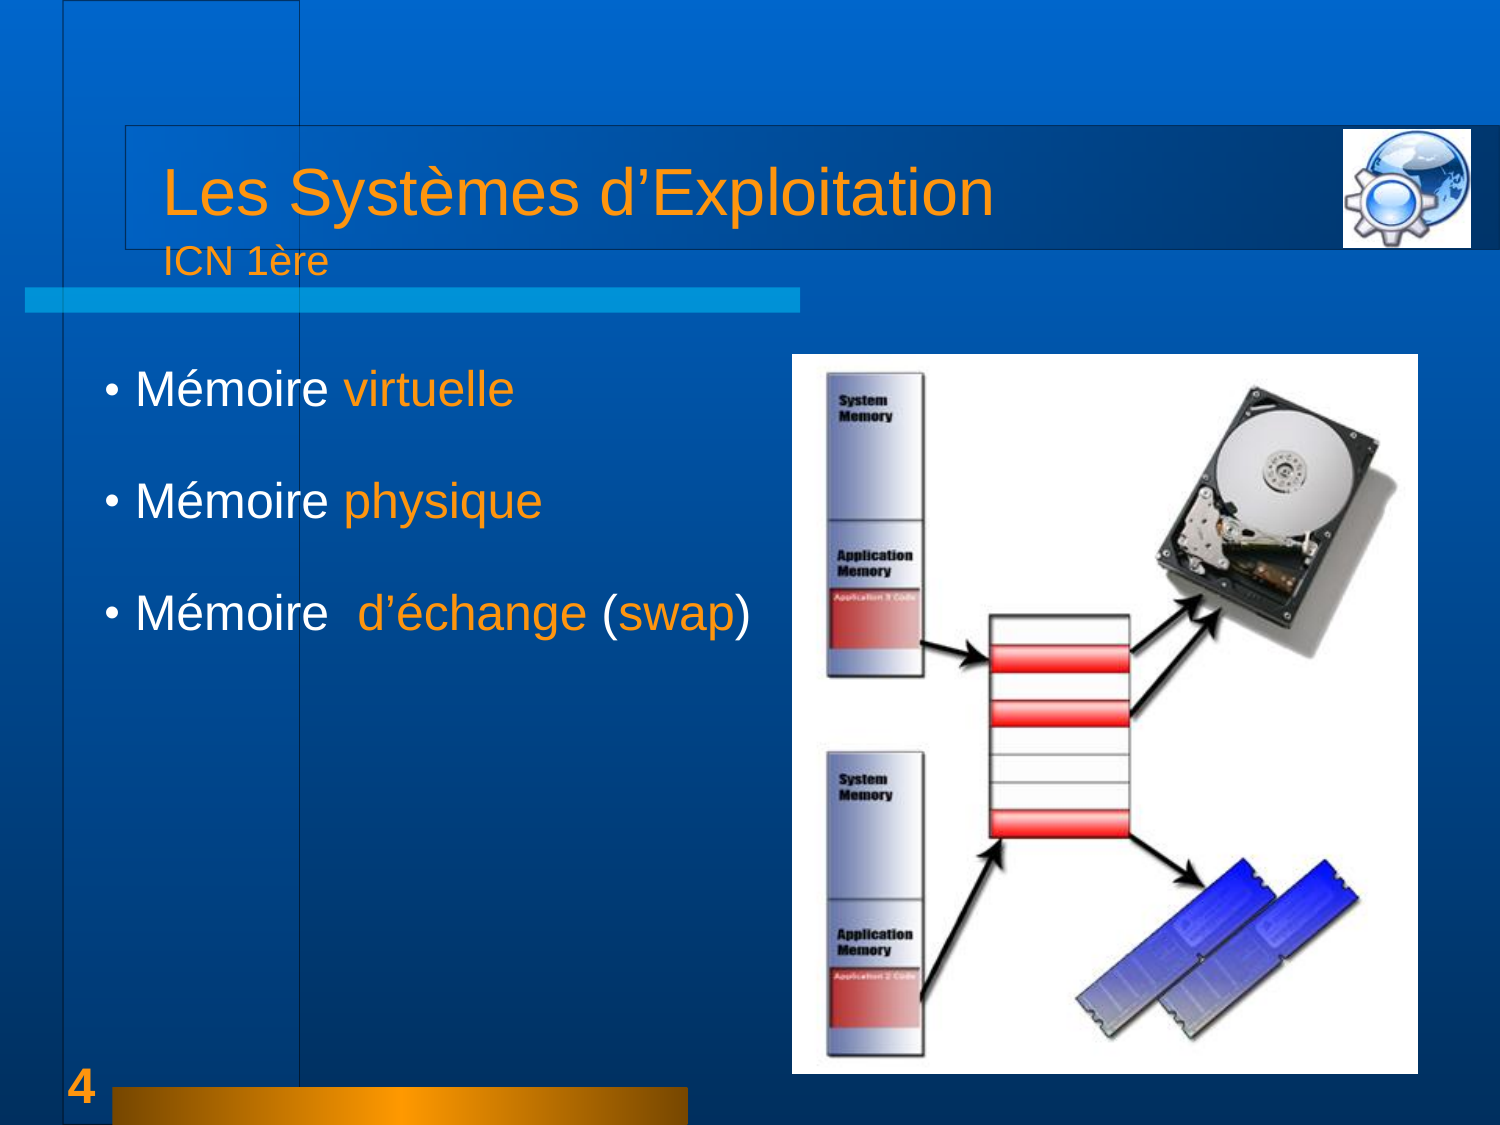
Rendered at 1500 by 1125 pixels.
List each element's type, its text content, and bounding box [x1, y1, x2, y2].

text_box Mémoire virtuelle Mémoire physique Mémoire d’échange (swap) [88, 354, 768, 760]
picture [1343, 129, 1471, 248]
picture [792, 354, 1418, 1074]
